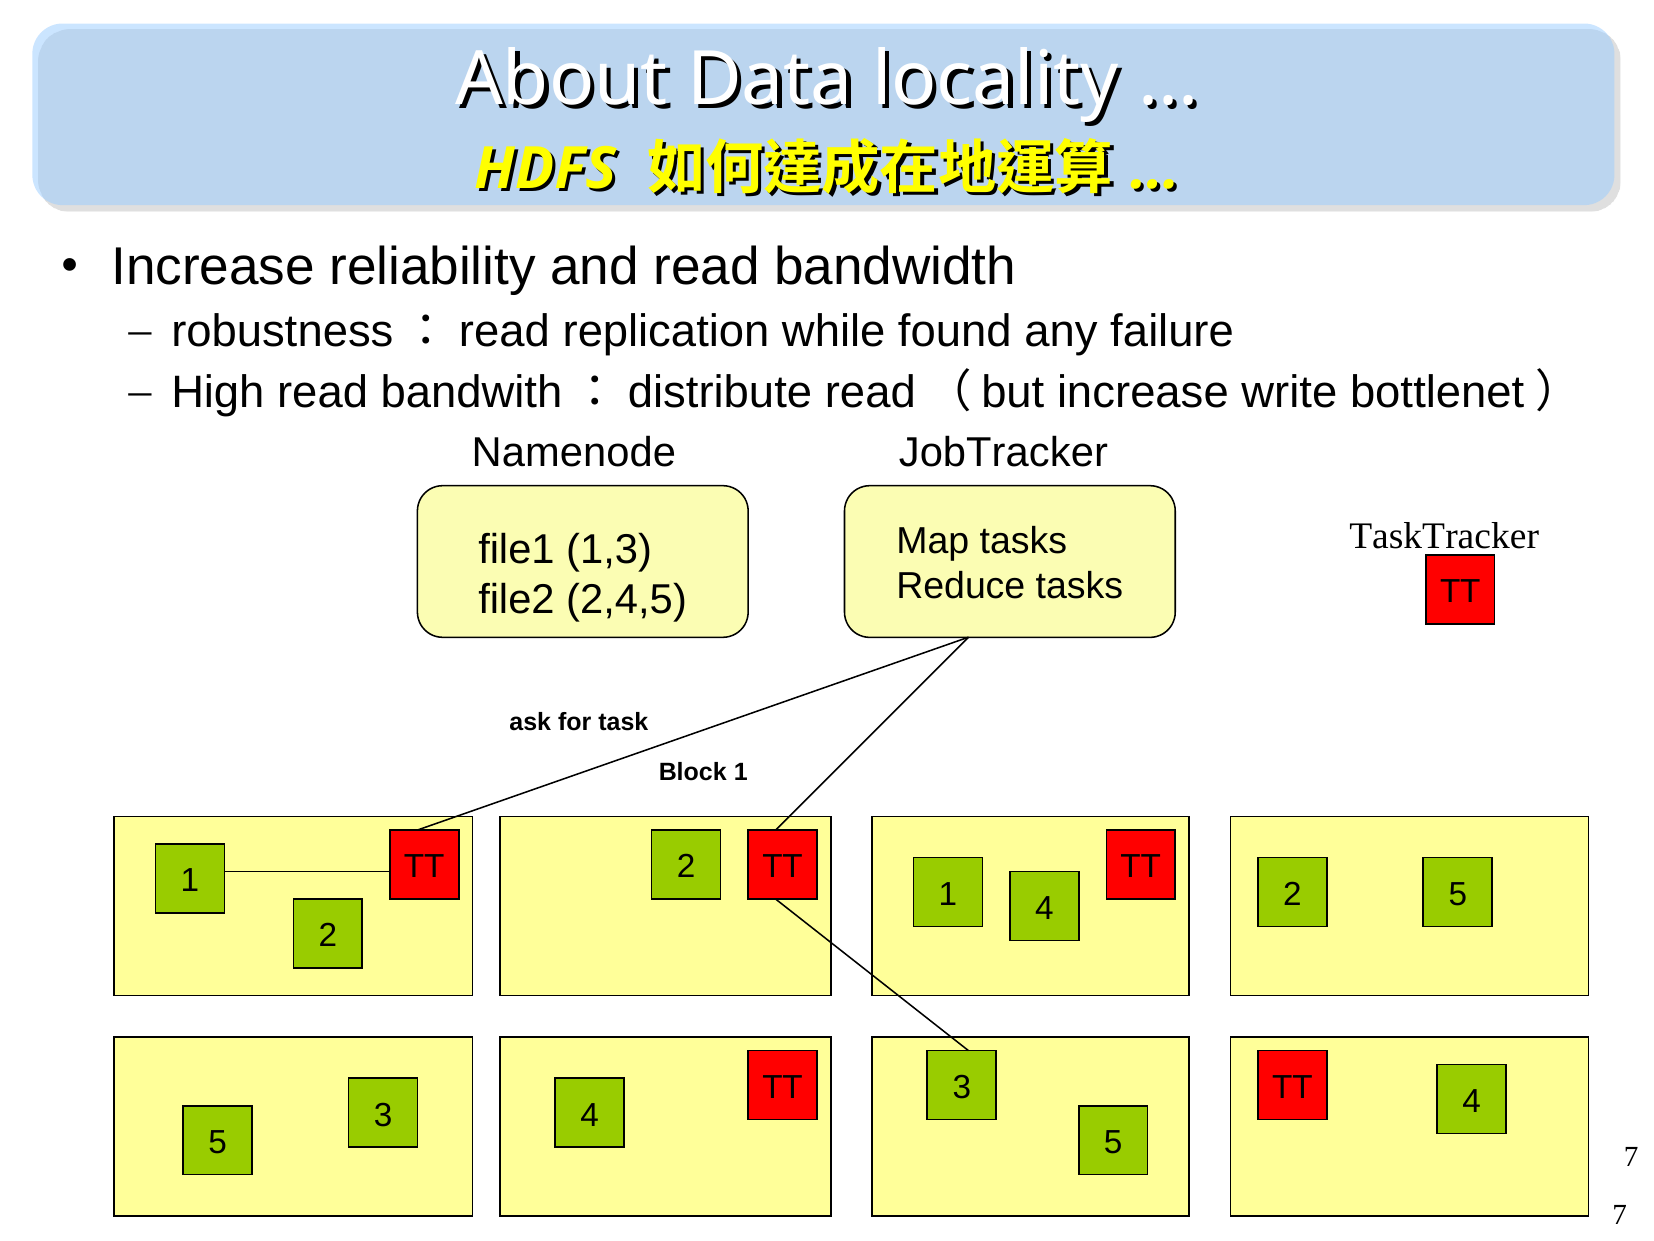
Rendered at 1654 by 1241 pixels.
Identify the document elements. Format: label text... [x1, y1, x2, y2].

text_box [500, 1036, 831, 1217]
list Increase reliability and read bandwidth robustness：read replication while found any failure High read bandwith：distribute read（but increase write bottlenet） [45, 231, 1609, 441]
text_box Namenode [482, 441, 494, 460]
text_box [778, 816, 831, 940]
text_box [872, 977, 896, 996]
text_box 2 [651, 830, 721, 900]
text_box Map tasks Reduce tasks [844, 485, 1176, 638]
text_box Block 1 [643, 747, 763, 793]
text_box 4 [1009, 871, 1079, 941]
text_box TT [389, 830, 459, 900]
text_box [1530, 23, 1615, 206]
text_box [114, 816, 473, 996]
text_box 2 [1257, 857, 1327, 927]
title About Data locality ... HDFS 如何達成在地運算... [123, 20, 1530, 211]
text_box [872, 816, 1190, 996]
text_box TT [748, 830, 817, 900]
text_box TT [1106, 830, 1176, 900]
text_box ask for task [494, 697, 664, 744]
text_box 1 [913, 857, 983, 927]
text_box Namenode [456, 441, 692, 483]
text_box 1 [155, 843, 225, 913]
text_box JobTracker [948, 446, 960, 464]
text_box JobTracker [883, 441, 1124, 483]
text_box [872, 1036, 1190, 1217]
text_box 5 [183, 1105, 253, 1175]
text_box [1230, 816, 1589, 996]
text_box TT [1257, 1050, 1327, 1120]
text_box file1 (1,3) file2 (2,4,5) [417, 485, 749, 638]
text_box [500, 816, 831, 996]
text_box 2 [293, 899, 363, 969]
text_box TT [748, 1050, 817, 1120]
text_box 5 [1423, 857, 1493, 927]
text_box TaskTracker [1334, 502, 1608, 564]
text_box 5 [1078, 1105, 1148, 1175]
text_box 4 [1436, 1064, 1506, 1134]
text_box [1230, 1036, 1589, 1217]
text_box TT [1425, 564, 1495, 624]
text_box 10 [1589, 1129, 1654, 1213]
text_box [32, 23, 123, 206]
text_box 3 [348, 1078, 418, 1148]
text_box 4 [555, 1078, 625, 1148]
text_box 3 [927, 1050, 997, 1120]
text_box [114, 1036, 473, 1217]
text_box Namenode [635, 446, 646, 464]
